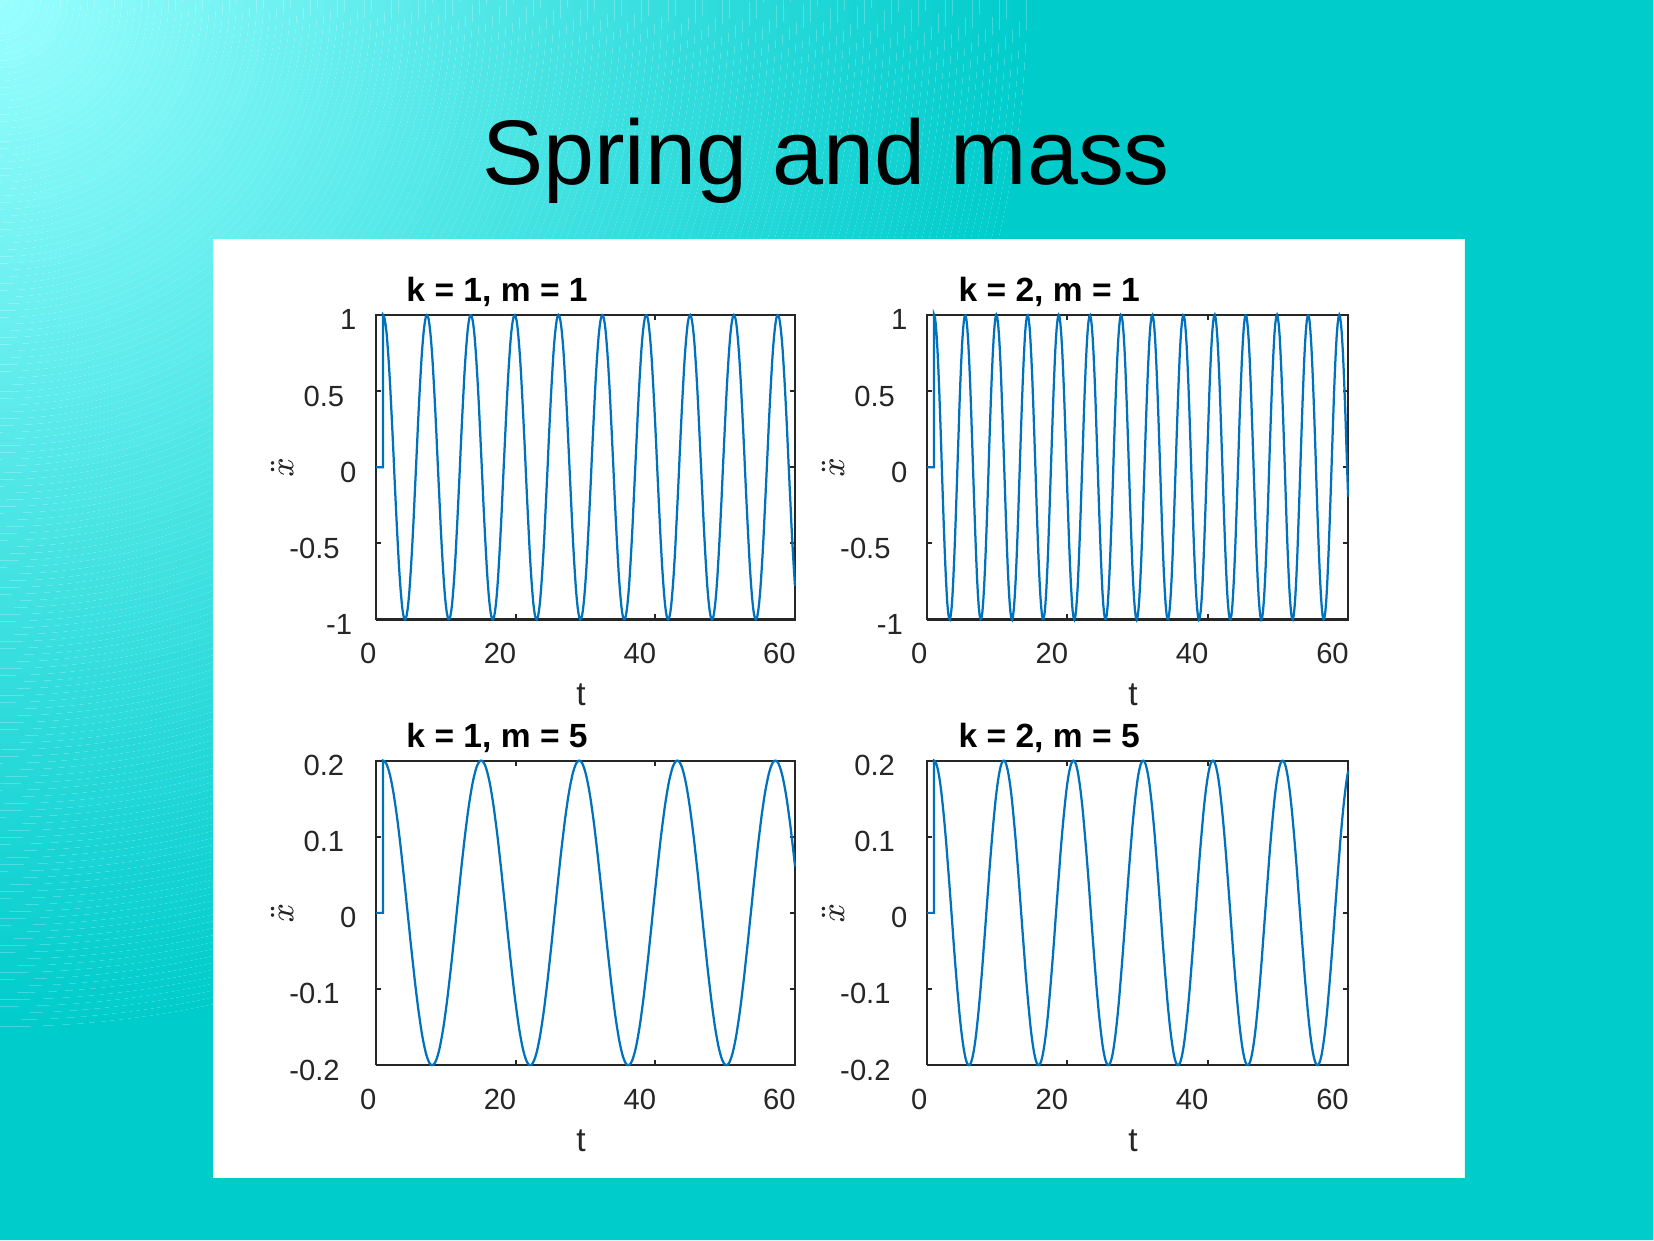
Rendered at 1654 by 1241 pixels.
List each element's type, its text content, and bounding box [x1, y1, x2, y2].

picture [212, 238, 1465, 1178]
title Spring and mass [82, 49, 1571, 257]
